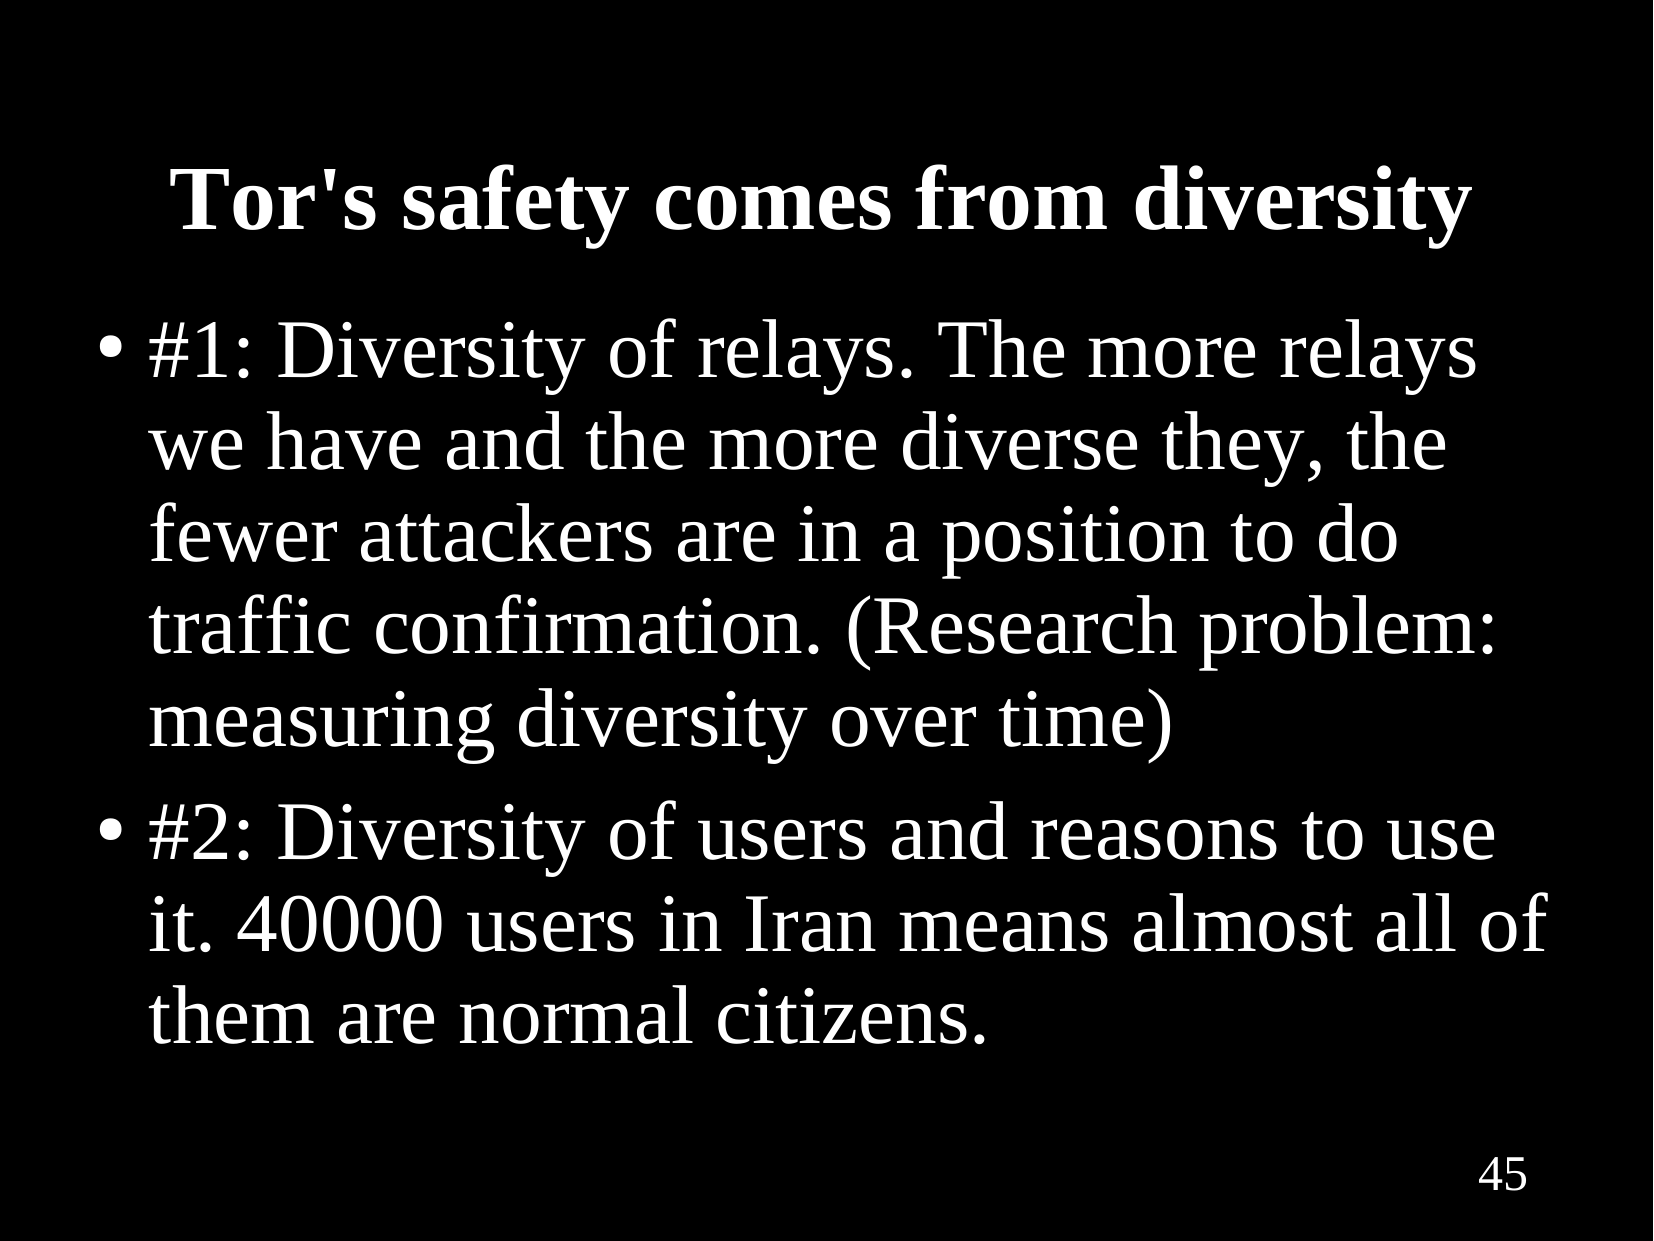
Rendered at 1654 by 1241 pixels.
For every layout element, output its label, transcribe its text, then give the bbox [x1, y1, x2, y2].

list #1: Diversity of relays. The more relays we have and the more diverse they, the fewer attackers are in a position to do traffic confirmation. (Research problem: measuring diversity over time) #2: Diversity of users and reasons to use it. 40000 users in Iran means almost all of them are normal citizens. [78, 302, 1569, 1183]
title Tor's safety comes from diversity [85, 102, 1560, 294]
